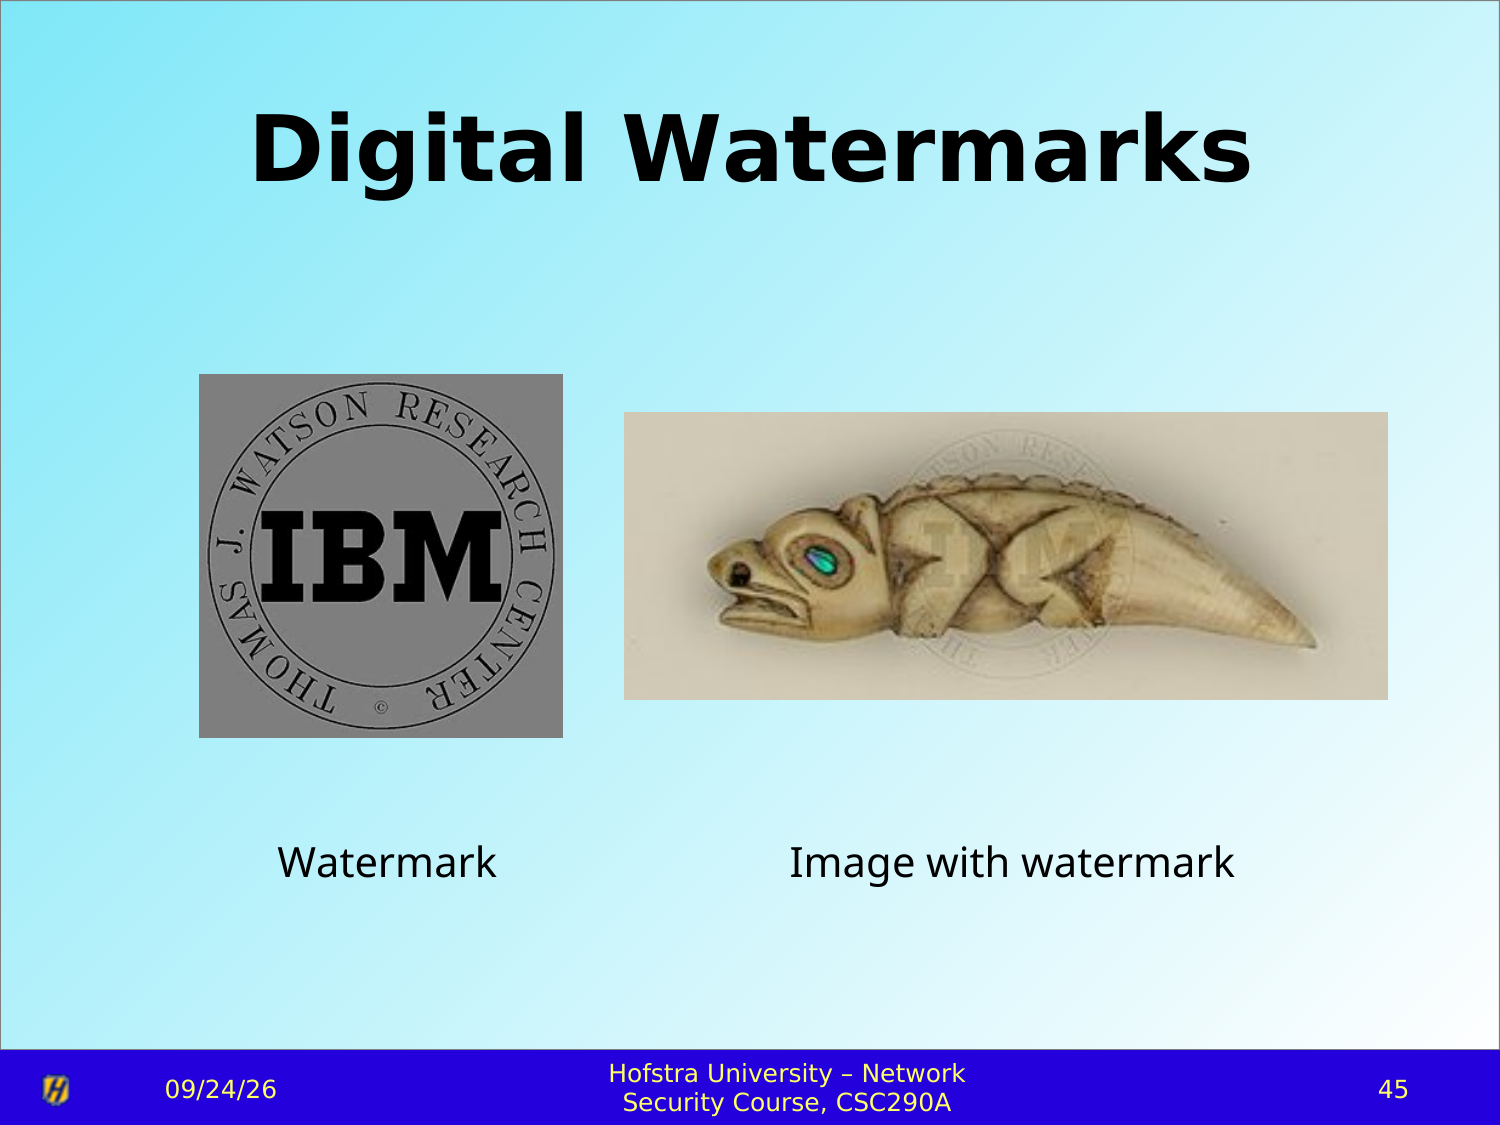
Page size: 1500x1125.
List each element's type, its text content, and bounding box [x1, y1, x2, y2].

text_box Image with watermark [774, 825, 1251, 898]
text_box Watermark [262, 825, 513, 898]
title Digital Watermarks [112, 85, 1391, 212]
picture [199, 374, 563, 738]
picture [37, 1072, 76, 1110]
picture [624, 412, 1388, 700]
